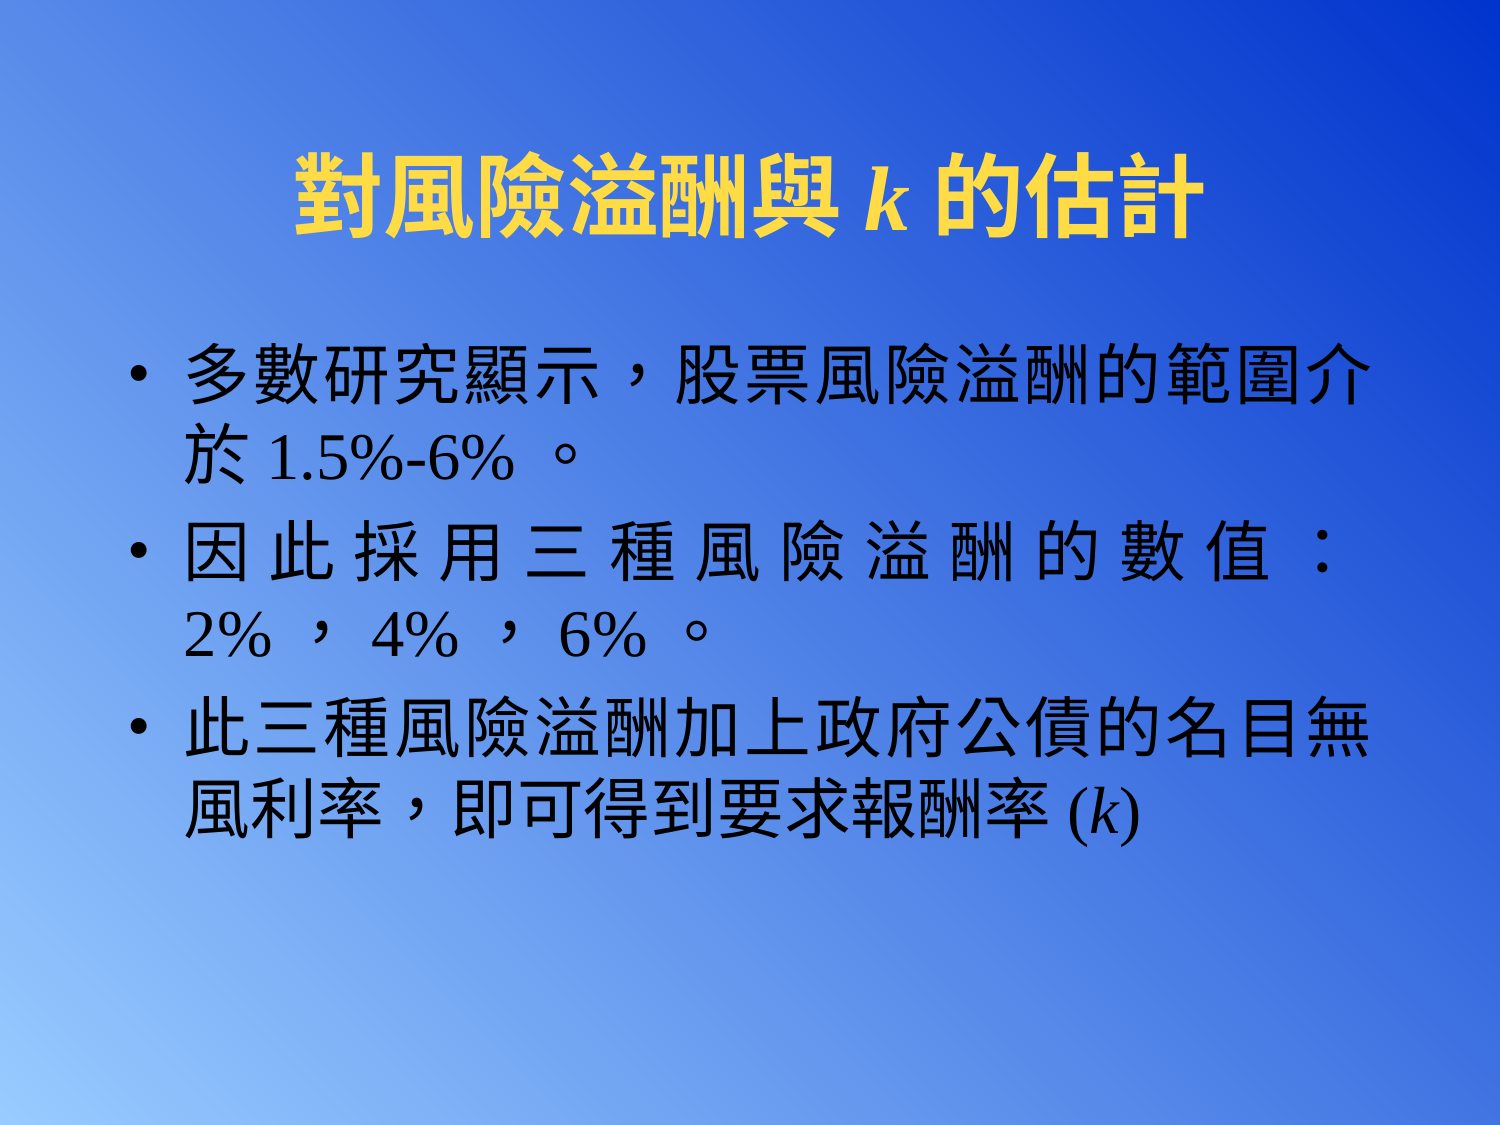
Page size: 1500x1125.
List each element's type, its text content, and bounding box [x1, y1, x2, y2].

title 對風險溢酬與k的估計 [112, 99, 1388, 288]
list 多數研究顯示，股票風險溢酬的範圍介於1.5%-6%。 因此採用三種風險溢酬的數值：2%，4%，6%。 此三種風險溢酬加上政府公債的名目無風利率，即可得到要求報酬率(k) [112, 324, 1388, 1000]
